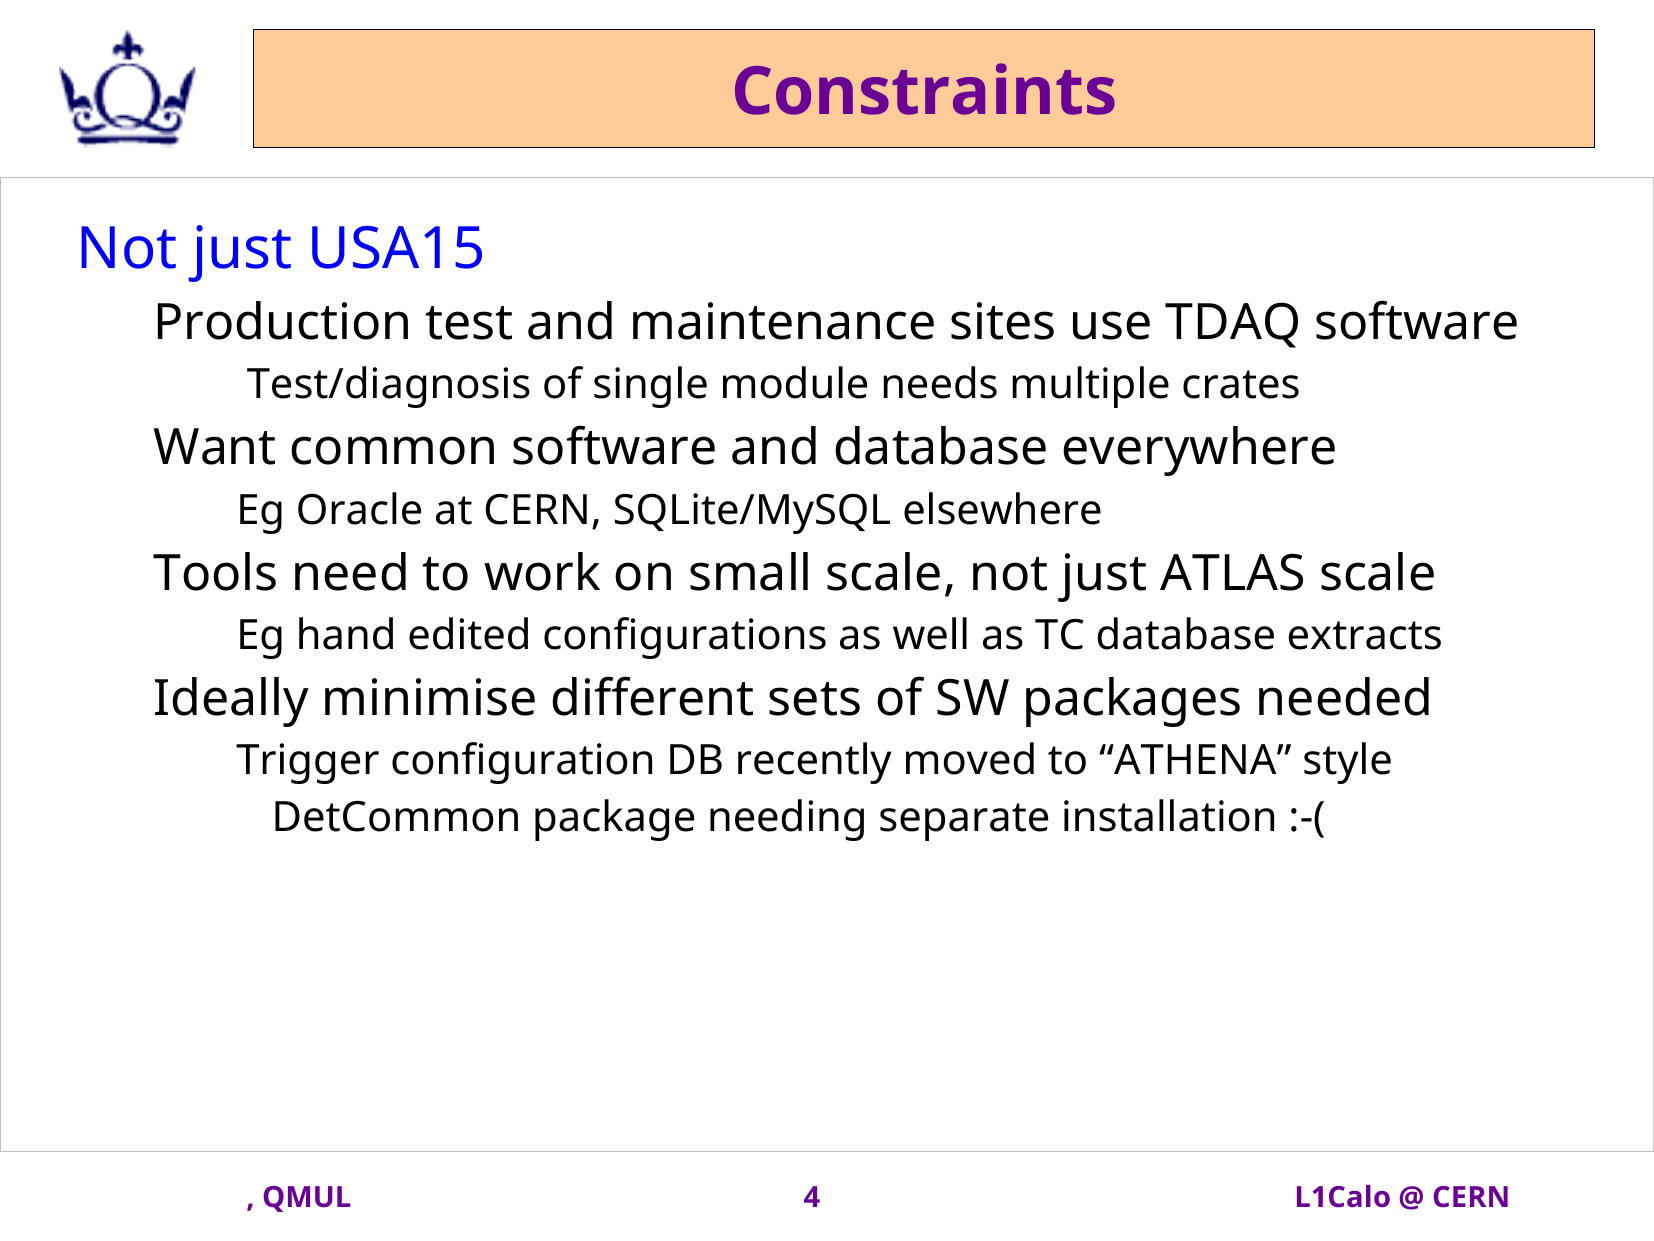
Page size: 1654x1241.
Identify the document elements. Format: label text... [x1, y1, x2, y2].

picture [59, 29, 200, 148]
title Constraints [253, 29, 1595, 148]
list Not just USA15 Production test and maintenance sites use TDAQ software Test/diagnosis of single module needs multiple crates Want common software and database everywhere Eg Oracle at CERN, SQLite/MySQL elsewhere Tools need to work on small scale, not just ATLAS scale Eg hand edited configurations as well as TC database extracts Ideally minimise different sets of SW packages needed Trigger configuration DB recently moved to “ATHENA” style DetCommon package needing separate installation :-( [59, 206, 1603, 1127]
